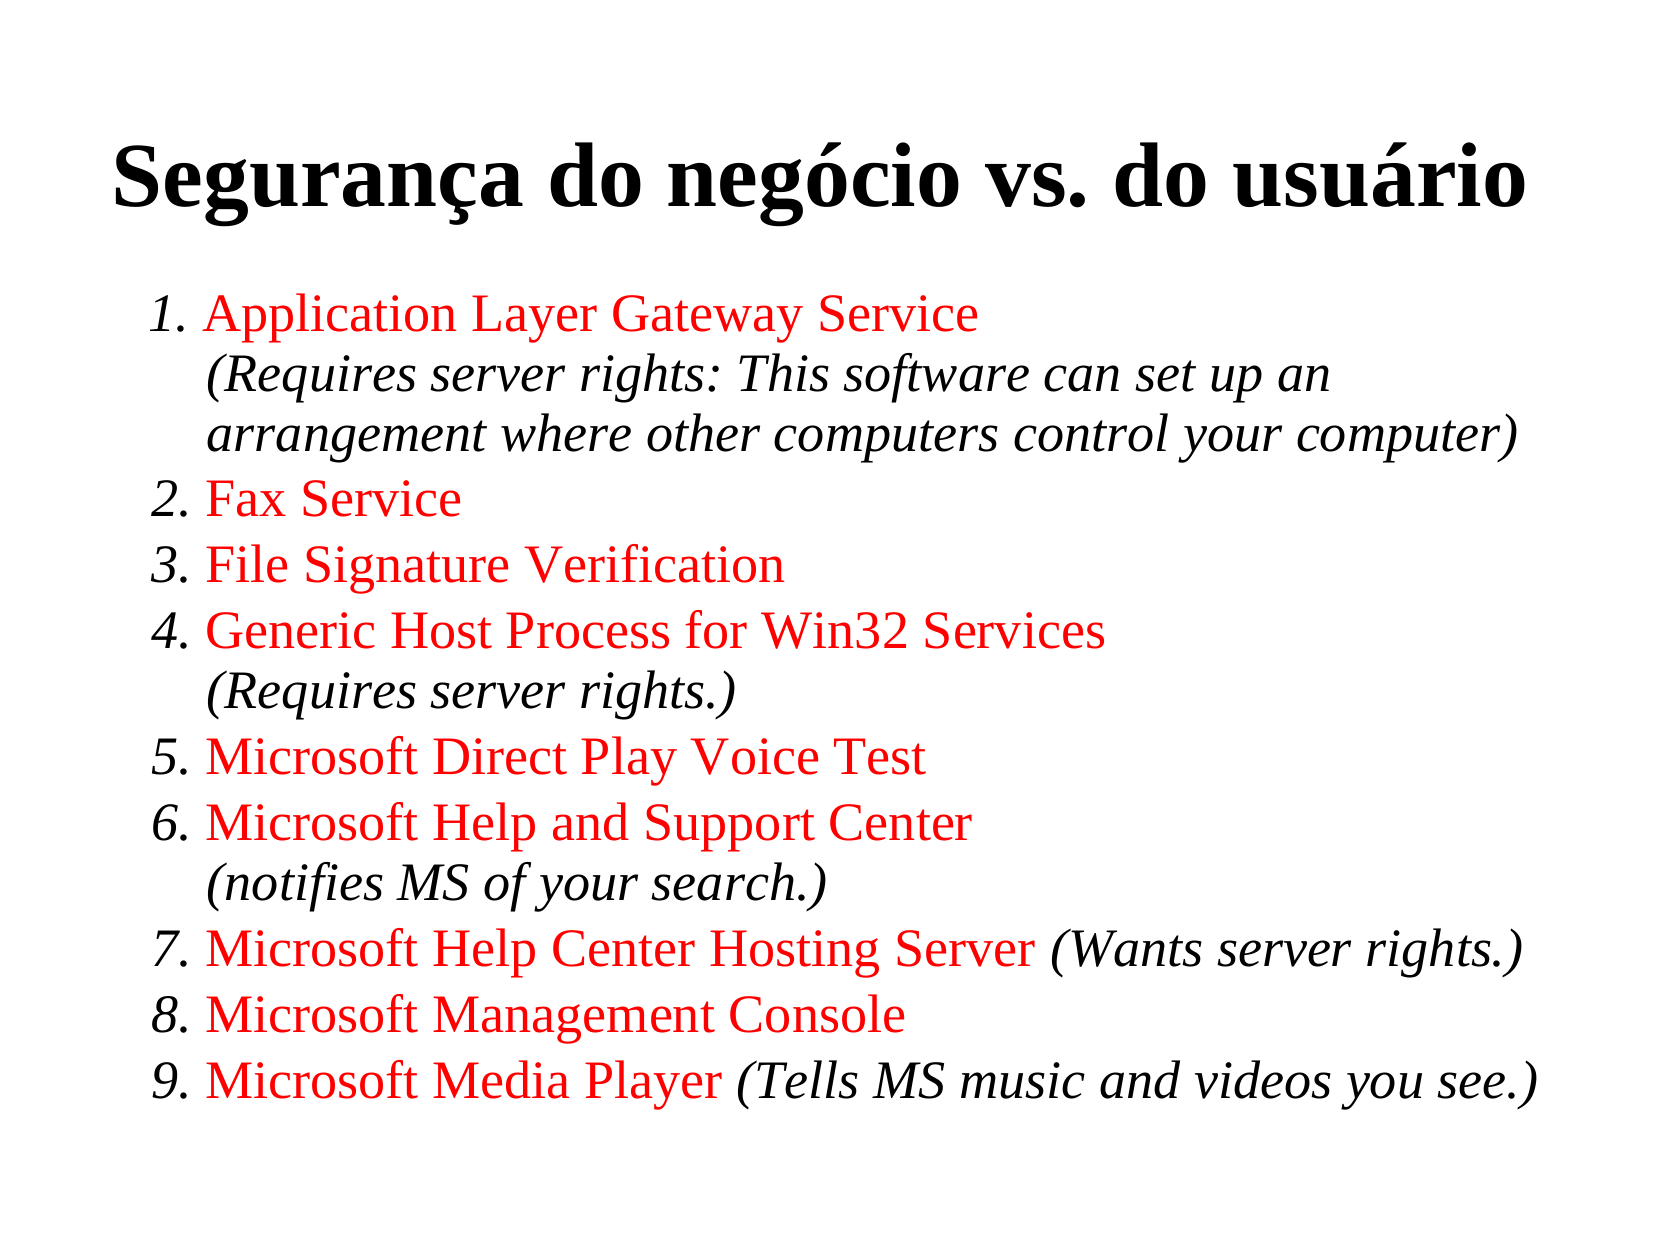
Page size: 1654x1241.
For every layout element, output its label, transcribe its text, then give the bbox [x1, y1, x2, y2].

title Segurança do negócio vs. do usuário [93, 81, 1549, 269]
text_box 1. Application Layer Gateway Service (Requires server rights: This software can set up an arrangement where other computers control your computer) 2. Fax Service 3. File Signature Verification 4. Generic Host Process for Win32 Services (Requires server rights.) 5. Microsoft Direct Play Voice Test 6. Microsoft Help and Support Center (notifies MS of your search.) 7. Microsoft Help Center Hosting Server (Wants server rights.) 8. Microsoft Management Console 9. Microsoft Media Player (Tells MS music and videos you see.) [108, 282, 1546, 1129]
